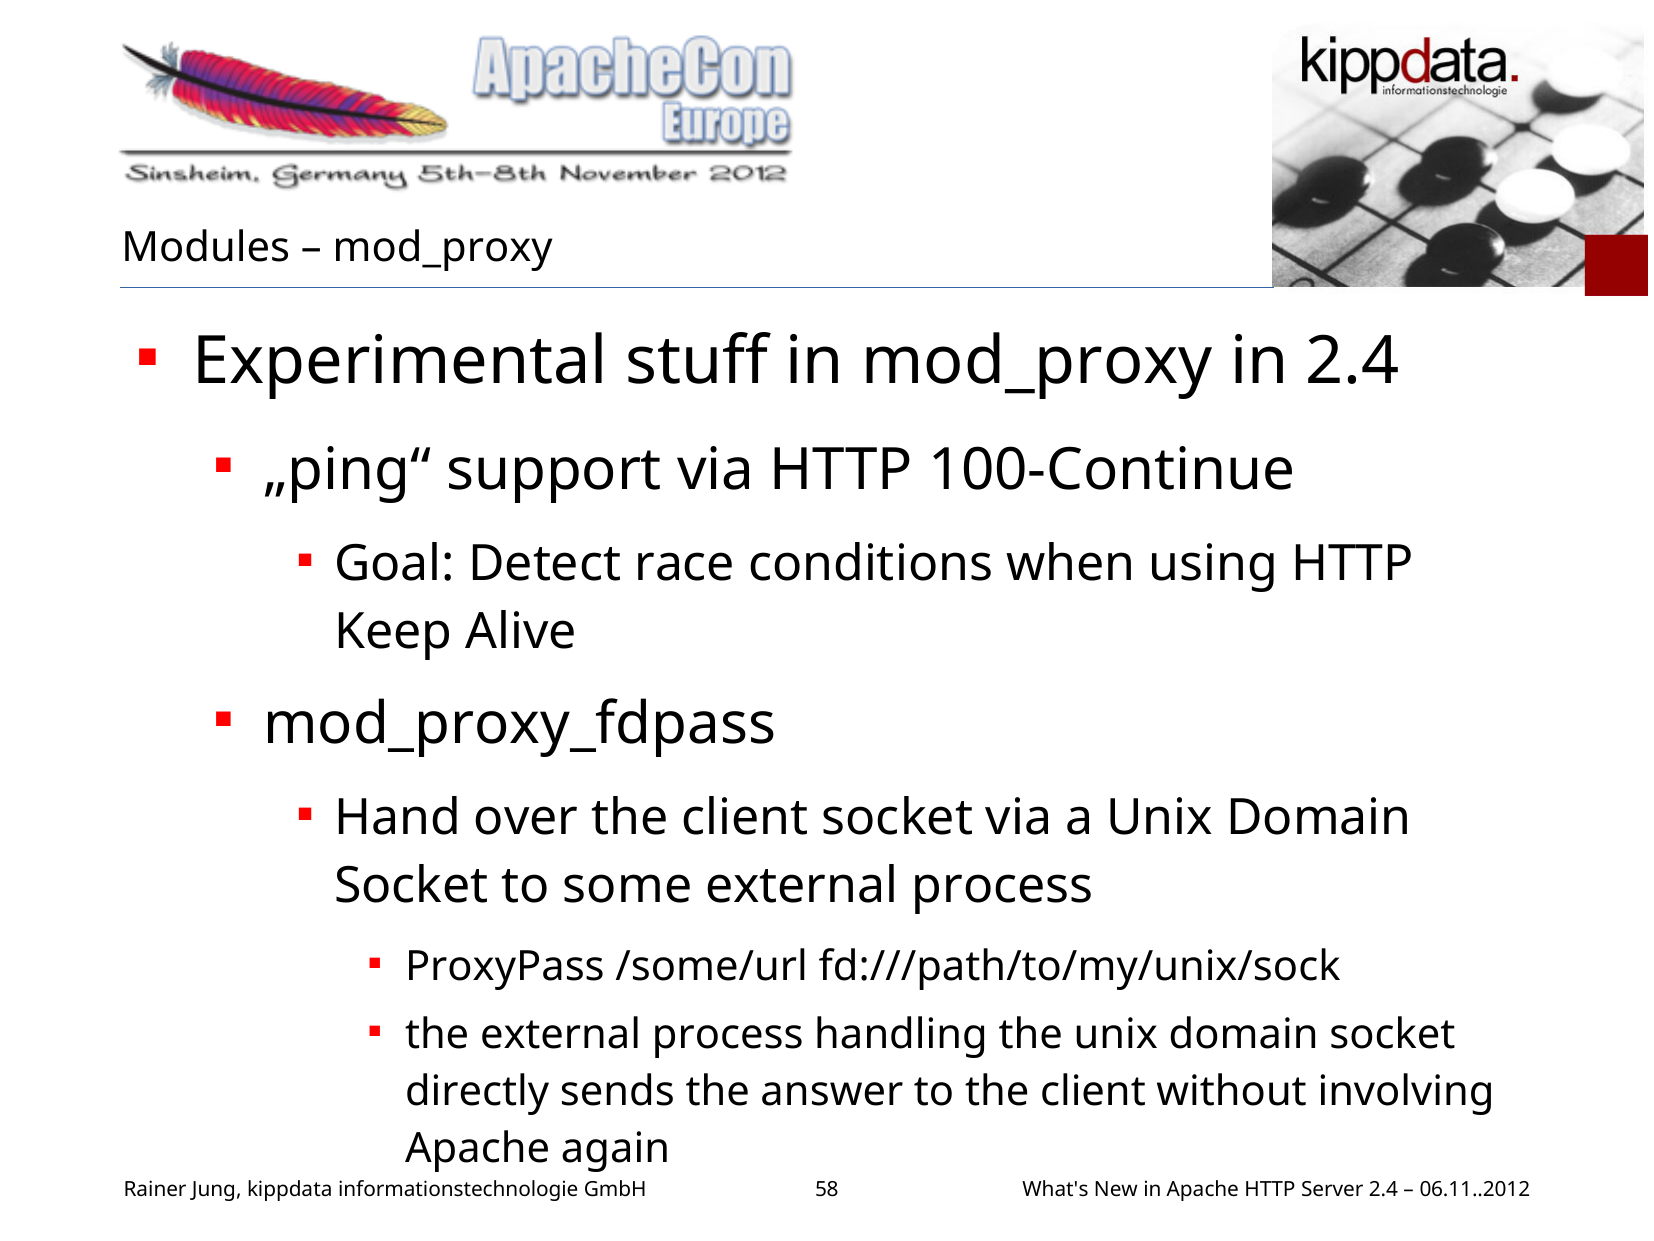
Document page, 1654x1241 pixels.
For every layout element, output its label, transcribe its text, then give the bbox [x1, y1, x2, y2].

title Modules – mod_proxy [121, 204, 1242, 286]
picture [113, 32, 797, 195]
picture [1272, 5, 1648, 302]
list Experimental stuff in mod_proxy in 2.4 „ping“ support via HTTP 100-Continue Goal: Detect race conditions when using HTTP Keep Alive mod_proxy_fdpass Hand over the client socket via a Unix Domain Socket to some external process ProxyPass /some/url fd:///path/to/my/unix/sock the external process handling the unix domain socket directly sends the answer to the client without involving Apache again [121, 312, 1534, 1150]
